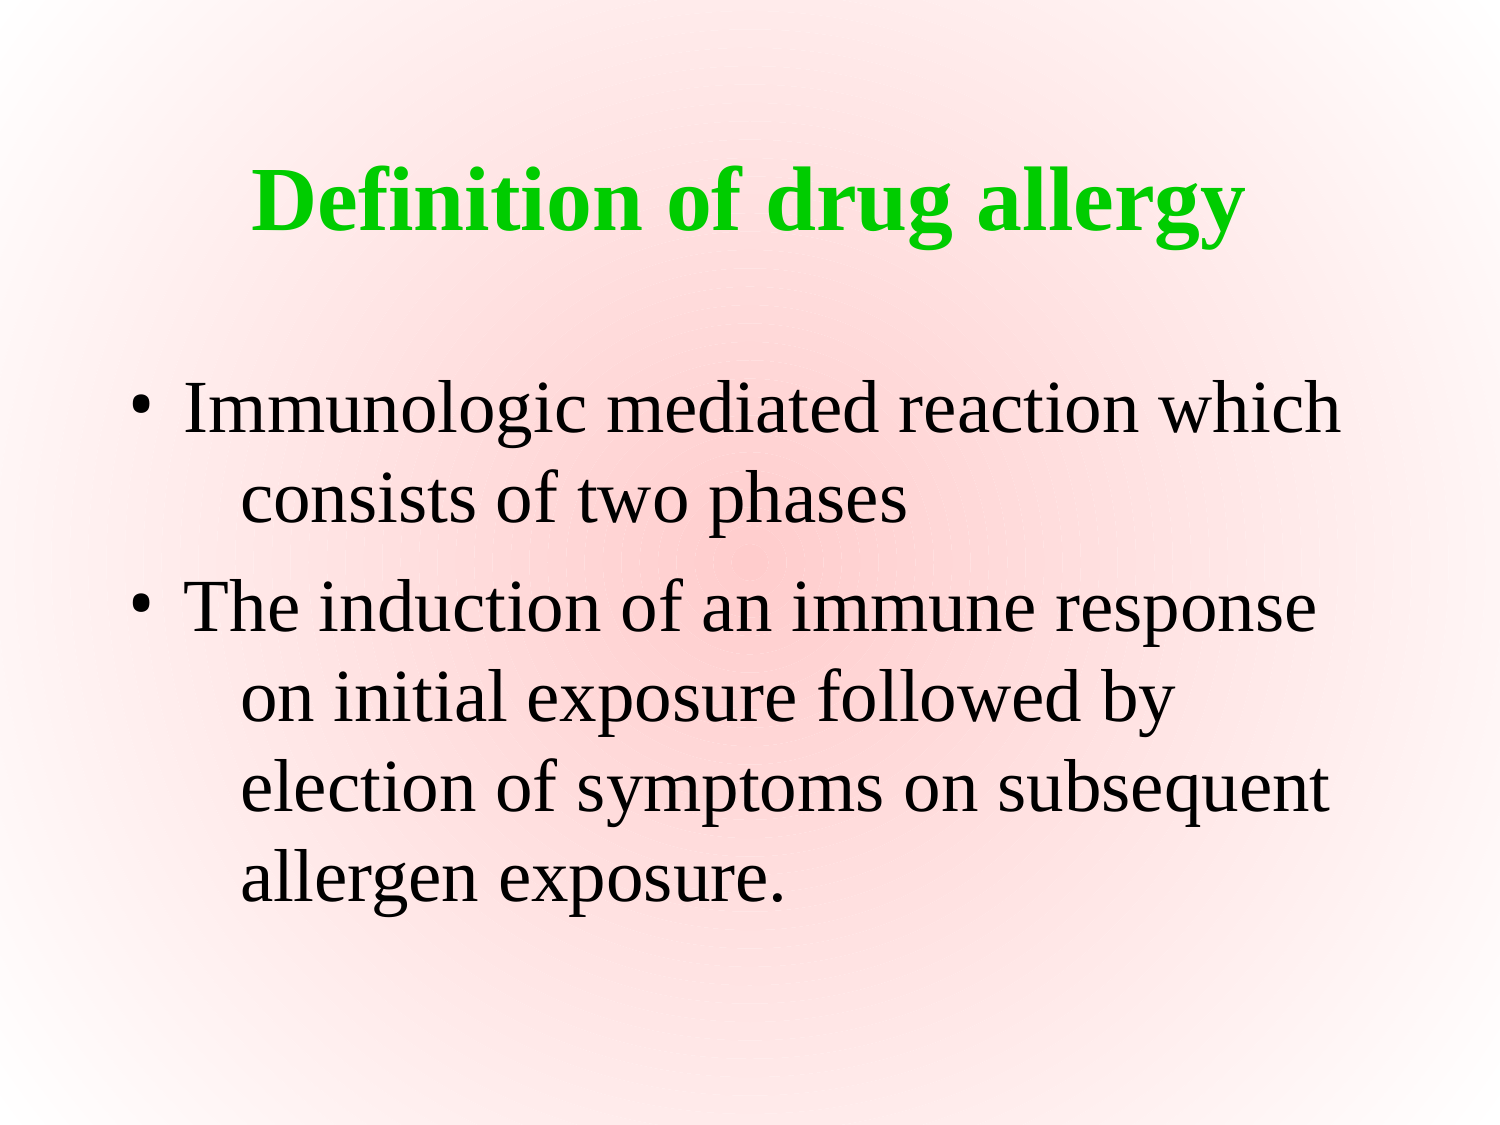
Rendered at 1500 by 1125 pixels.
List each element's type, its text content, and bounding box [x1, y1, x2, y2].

title Definition of drug allergy [112, 99, 1388, 288]
list Immunologic mediated reaction which consists of two phases The induction of an immune response on initial exposure followed by election of symptoms on subsequent allergen exposure. [112, 350, 1388, 1001]
